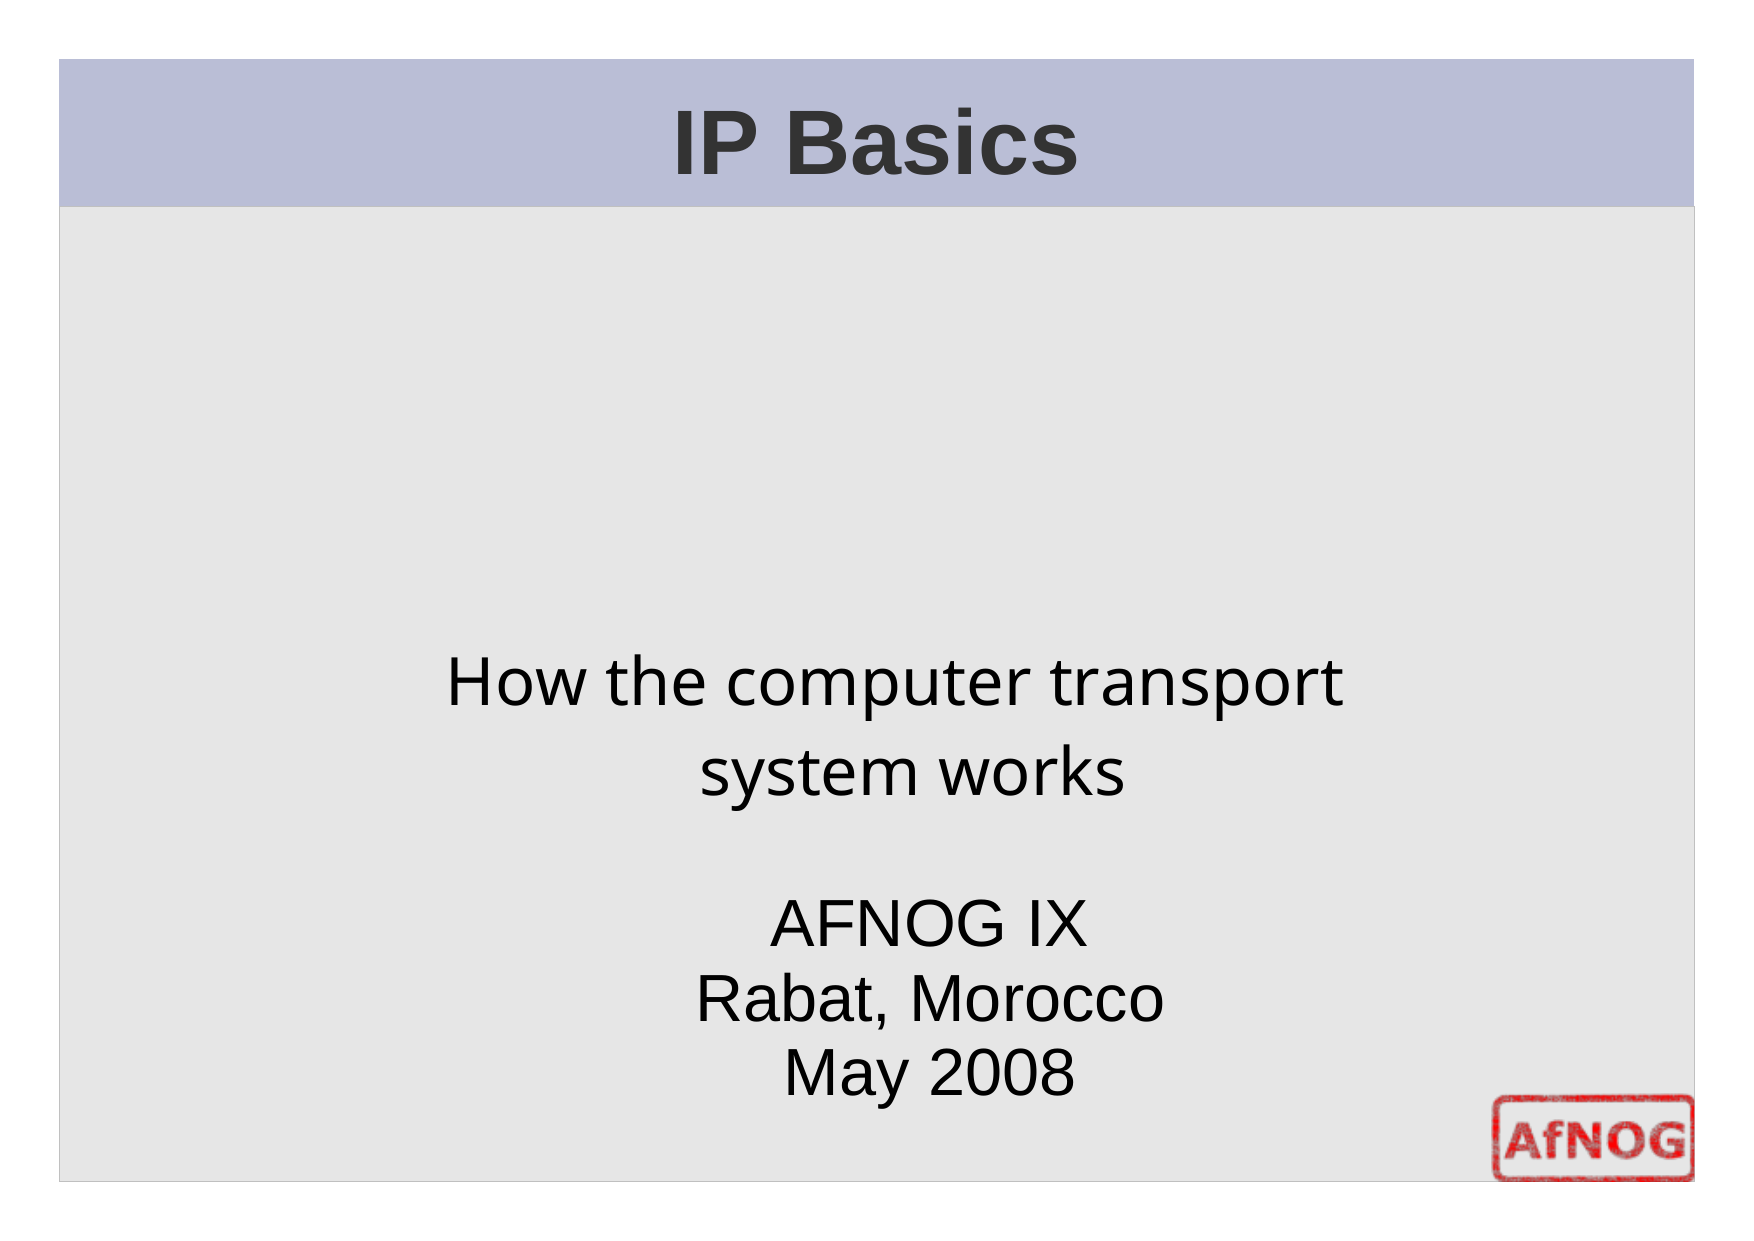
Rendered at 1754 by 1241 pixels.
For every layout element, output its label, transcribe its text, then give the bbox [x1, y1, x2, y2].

text_box AFNOG IX Rabat, Morocco May 2008 [679, 885, 1182, 1116]
picture [1490, 1092, 1695, 1182]
subtitle How the computer transport system works [179, 371, 1576, 1079]
title IP Basics [59, 48, 1695, 237]
